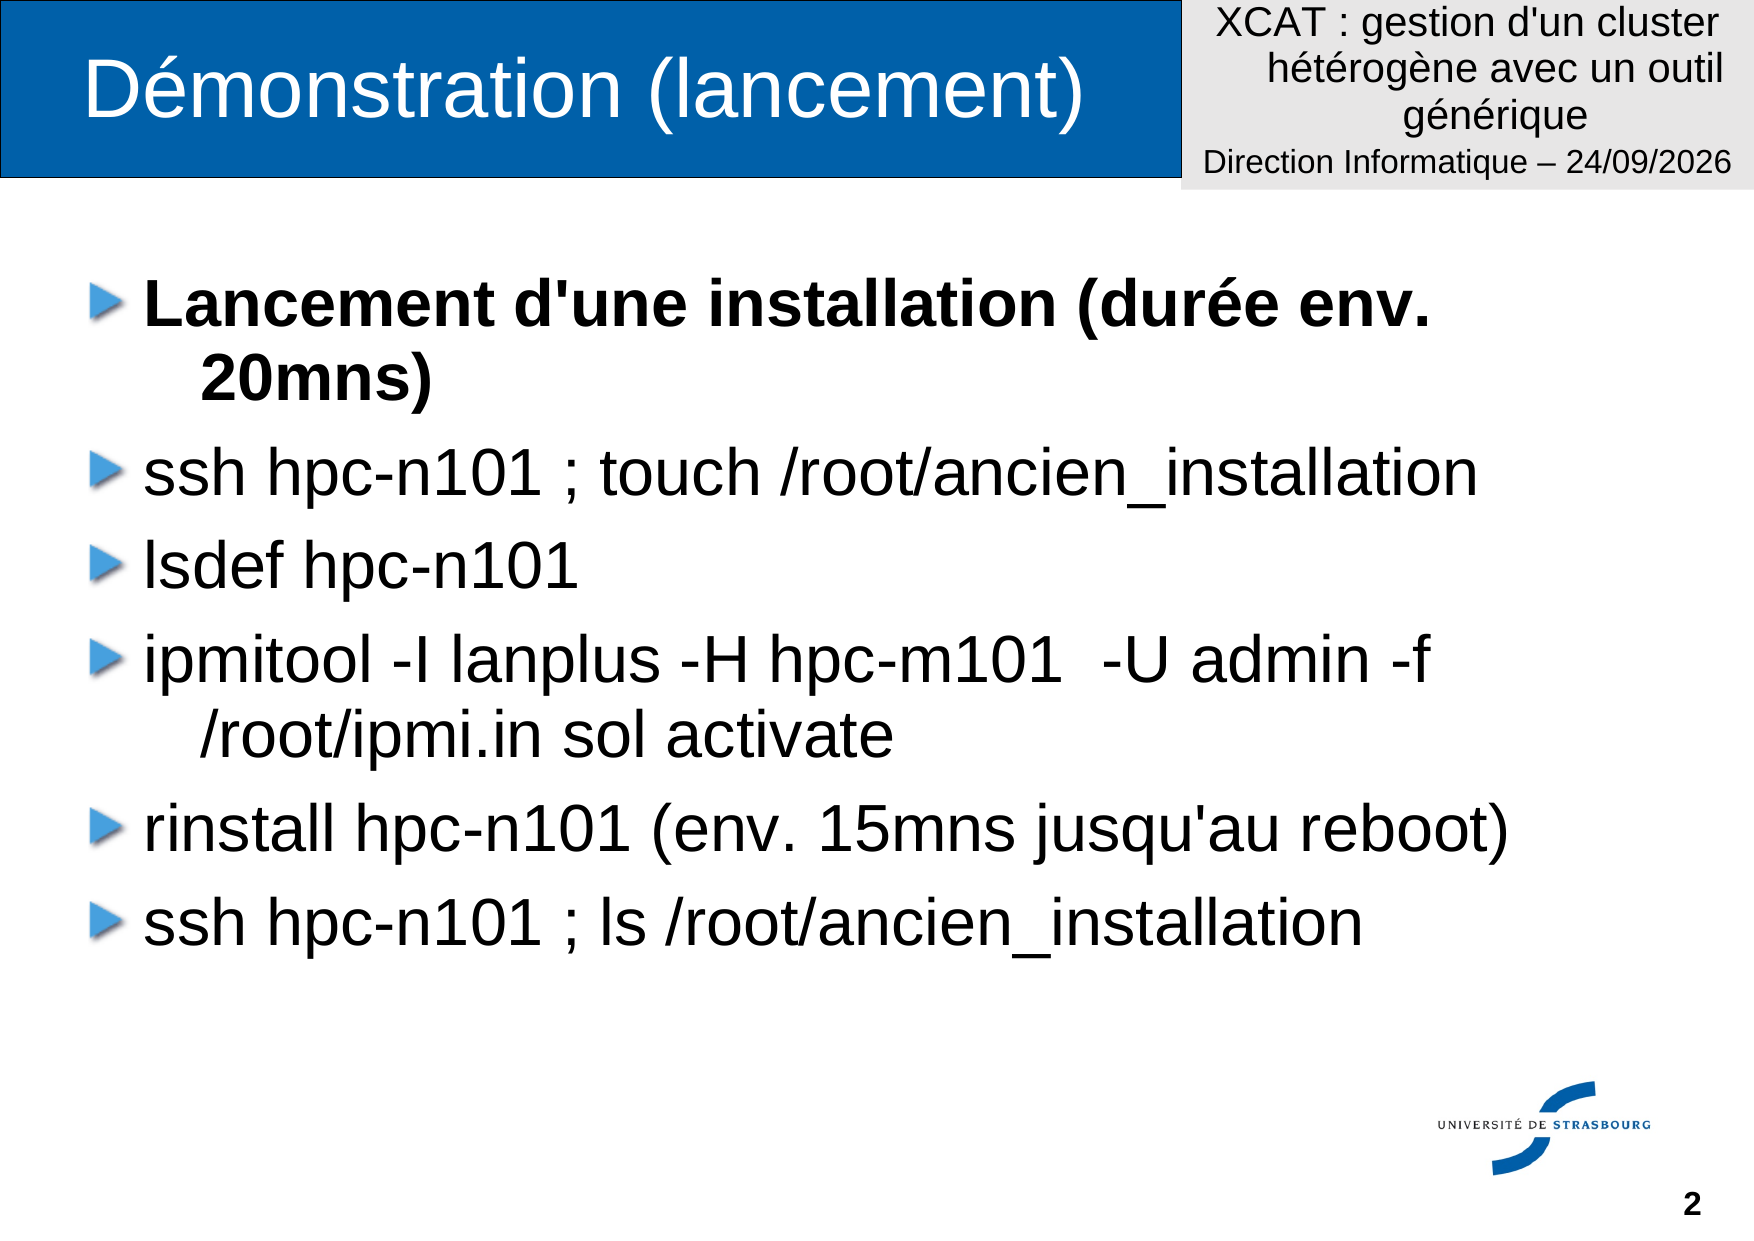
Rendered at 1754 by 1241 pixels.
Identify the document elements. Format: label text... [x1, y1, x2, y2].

picture [1381, 1033, 1707, 1223]
list Lancement d'une installation (durée env. 20mns) ssh hpc-n101 ; touch /root/ancien_installation lsdef hpc-n101 ipmitool -I lanplus -H hpc-m101 -U admin -f /root/ipmi.in sol activate rinstall hpc-n101 (env. 15mns jusqu'au reboot) ssh hpc-n101 ; ls /root/ancien_installation [87, 265, 1666, 1085]
title Démonstration (lancement) [0, 0, 1169, 178]
